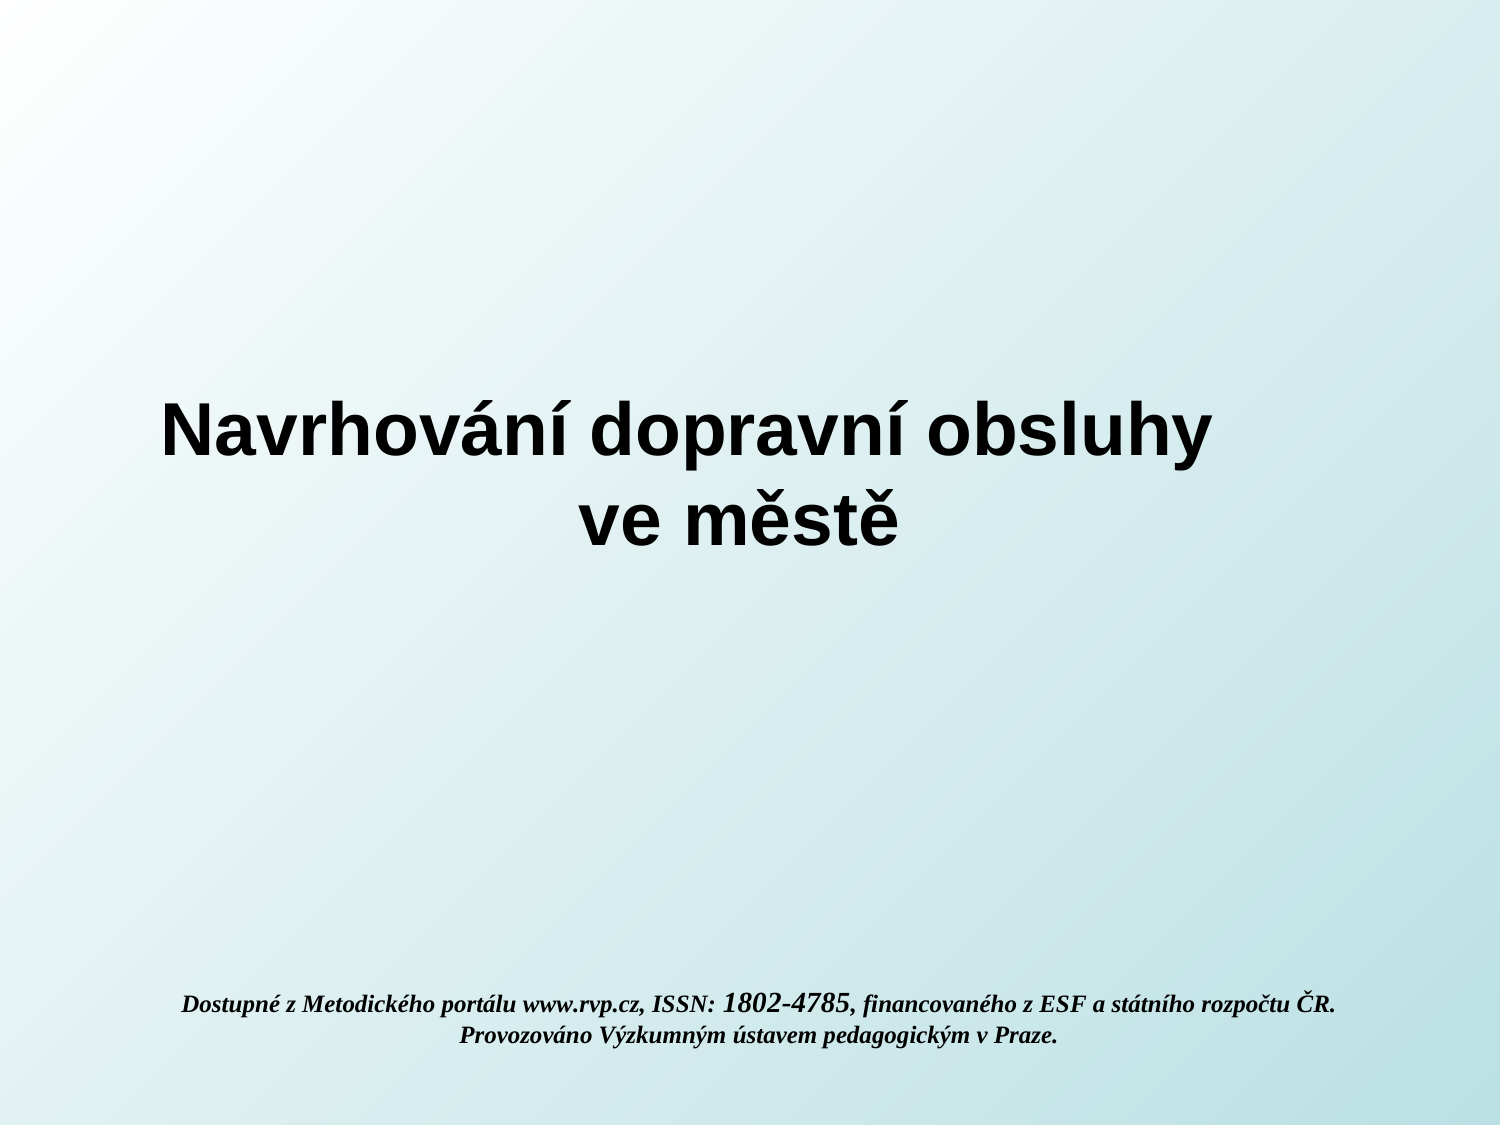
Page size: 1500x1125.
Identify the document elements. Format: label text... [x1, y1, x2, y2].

title Navrhování dopravní obsluhy ve městě [112, 349, 1388, 591]
text_box Dostupné z Metodického portálu www.rvp.cz, ISSN: 1802-4785, financovaného z ESF a státního rozpočtu ČR. Provozováno Výzkumným ústavem pedagogickým v Praze. [112, 964, 1407, 1068]
